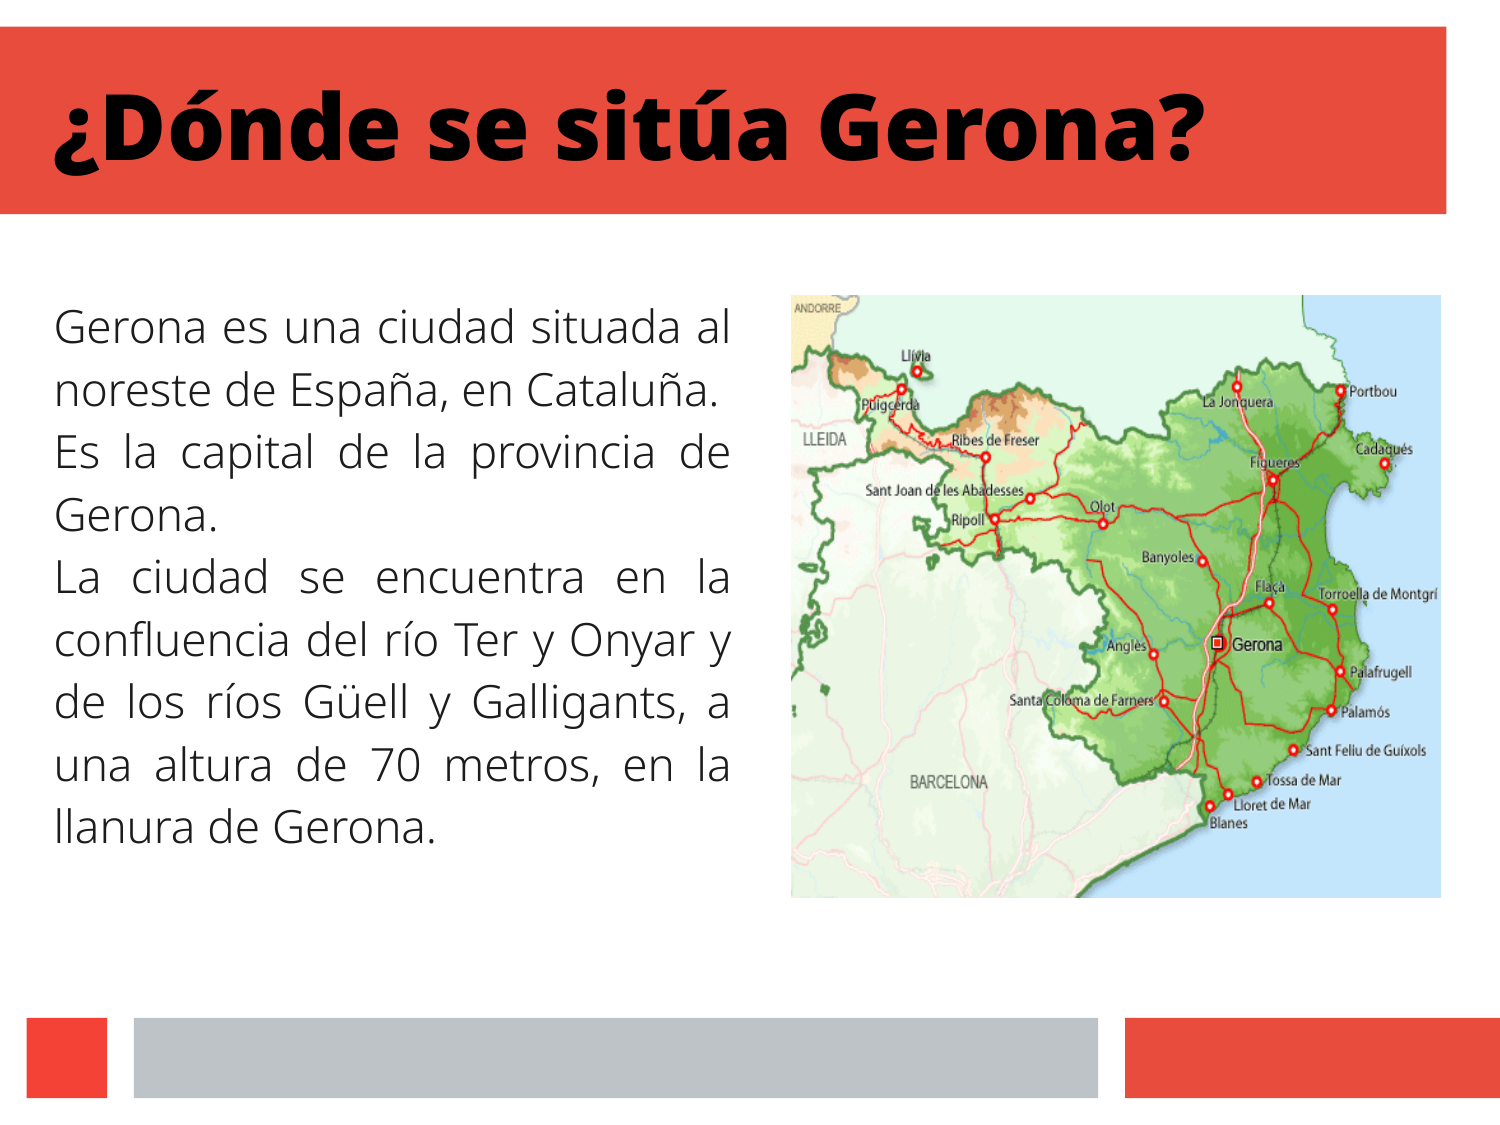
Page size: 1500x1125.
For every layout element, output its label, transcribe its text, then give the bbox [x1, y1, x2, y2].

picture [791, 295, 1441, 898]
subtitle Gerona es una ciudad situada al noreste de España, en Cataluña. Es la capital de la provincia de Gerona. La ciudad se encuentra en la confluencia del río Ter y Onyar y de los ríos Güell y Galligants, a una altura de 70 metros, en la llanura de Gerona. [53, 294, 768, 1016]
title ¿Dónde se sitúa Gerona? [53, 53, 1447, 188]
